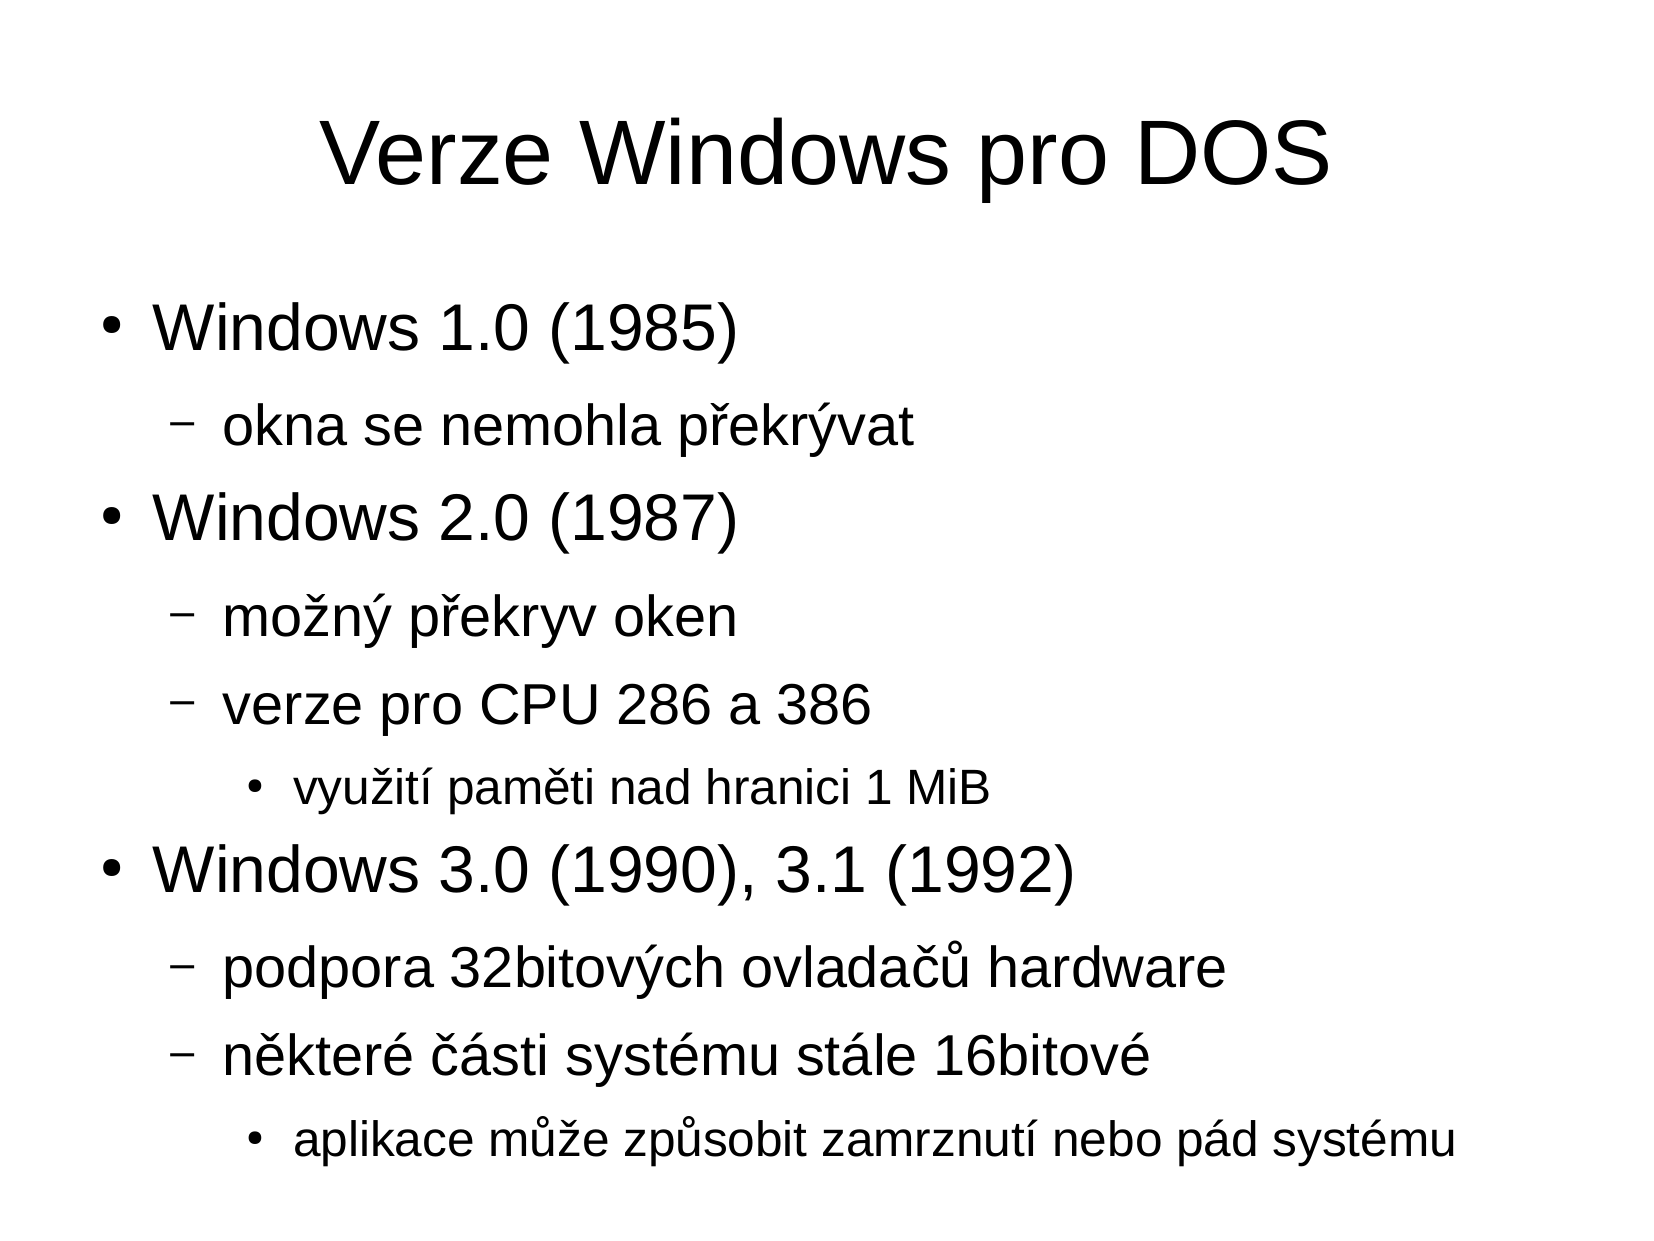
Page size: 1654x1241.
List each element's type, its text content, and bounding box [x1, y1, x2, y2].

list Windows 1.0 (1985) okna se nemohla překrývat Windows 2.0 (1987) možný překryv oken verze pro CPU 286 a 386 využití paměti nad hranici 1 MiB Windows 3.0 (1990), 3.1 (1992) podpora 32bitových ovladačů hardware některé části systému stále 16bitové aplikace může způsobit zamrznutí nebo pád systému [82, 290, 1571, 1170]
title Verze Windows pro DOS [82, 49, 1571, 257]
